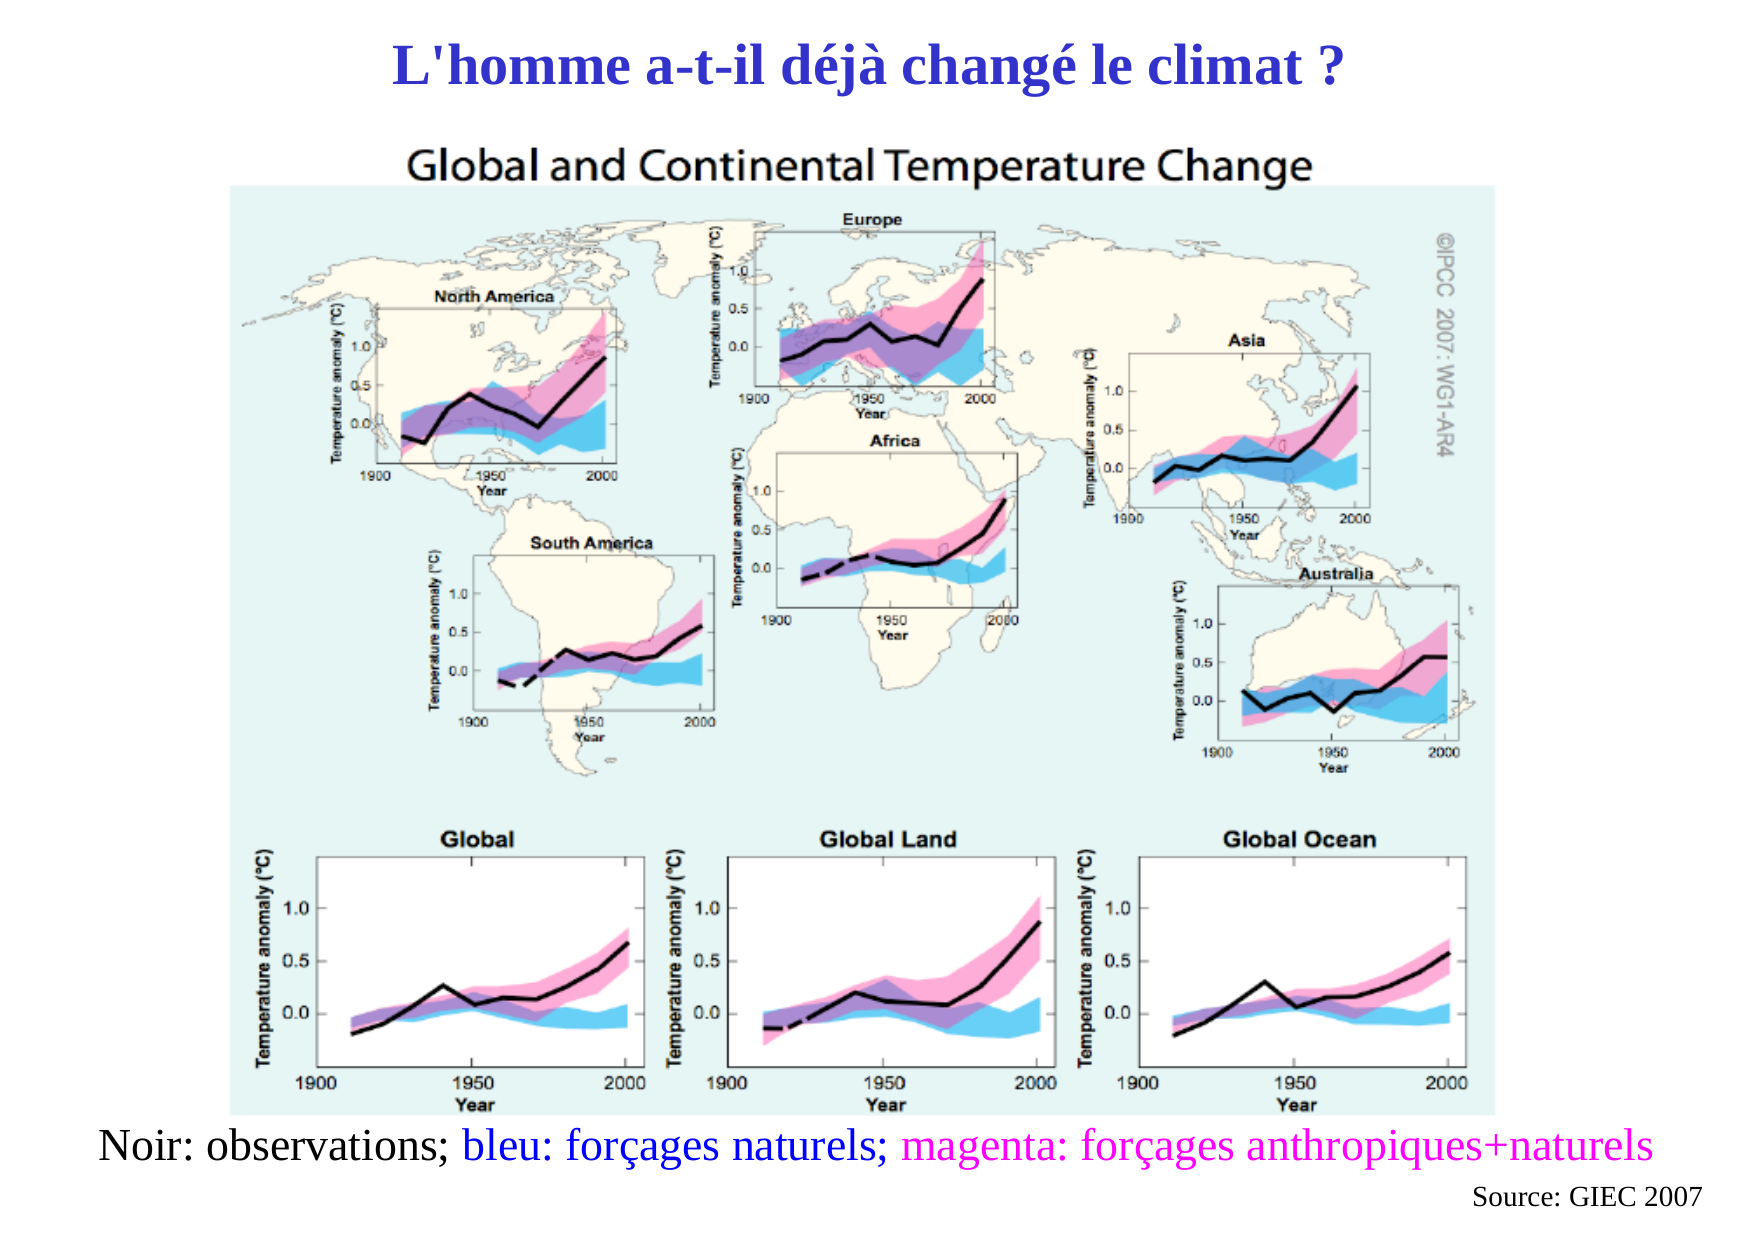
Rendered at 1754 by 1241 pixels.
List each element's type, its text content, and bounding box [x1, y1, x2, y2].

text_box Source: GIEC 2007 [1219, 1174, 1719, 1221]
text_box L'homme a-t-il déjà changé le climat ? [142, 28, 1597, 106]
text_box Noir: observations; bleu: forçages naturels; magenta: forçages anthropiques+naturels [98, 1119, 1691, 1171]
picture [218, 130, 1509, 1119]
